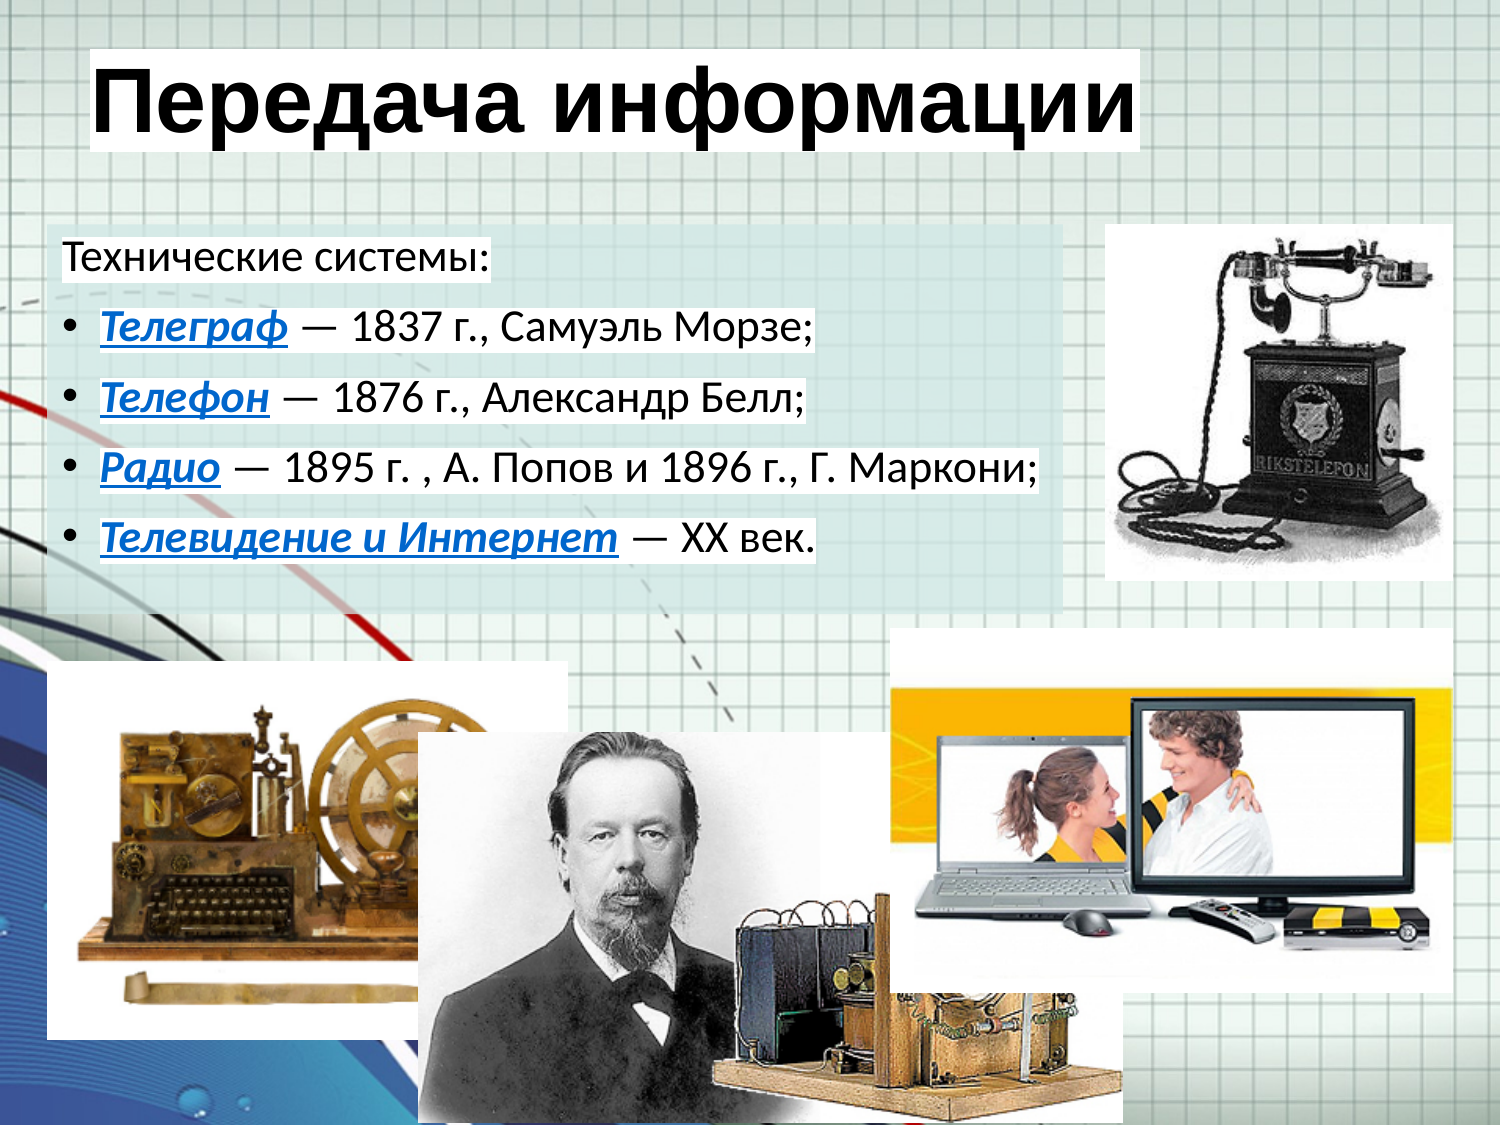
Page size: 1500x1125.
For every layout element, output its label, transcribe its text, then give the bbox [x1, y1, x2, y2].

picture [0, 0, 1500, 1125]
title Передача информации [75, 45, 1426, 233]
list Технические системы: Телеграф — 1837 г., Самуэль Морзе; Телефон — 1876 г., Александр Белл; Радио — 1895 г. , А. Попов и 1896 г., Г. Маркони; Телевидение и Интернет — ХХ век. [47, 224, 1063, 615]
